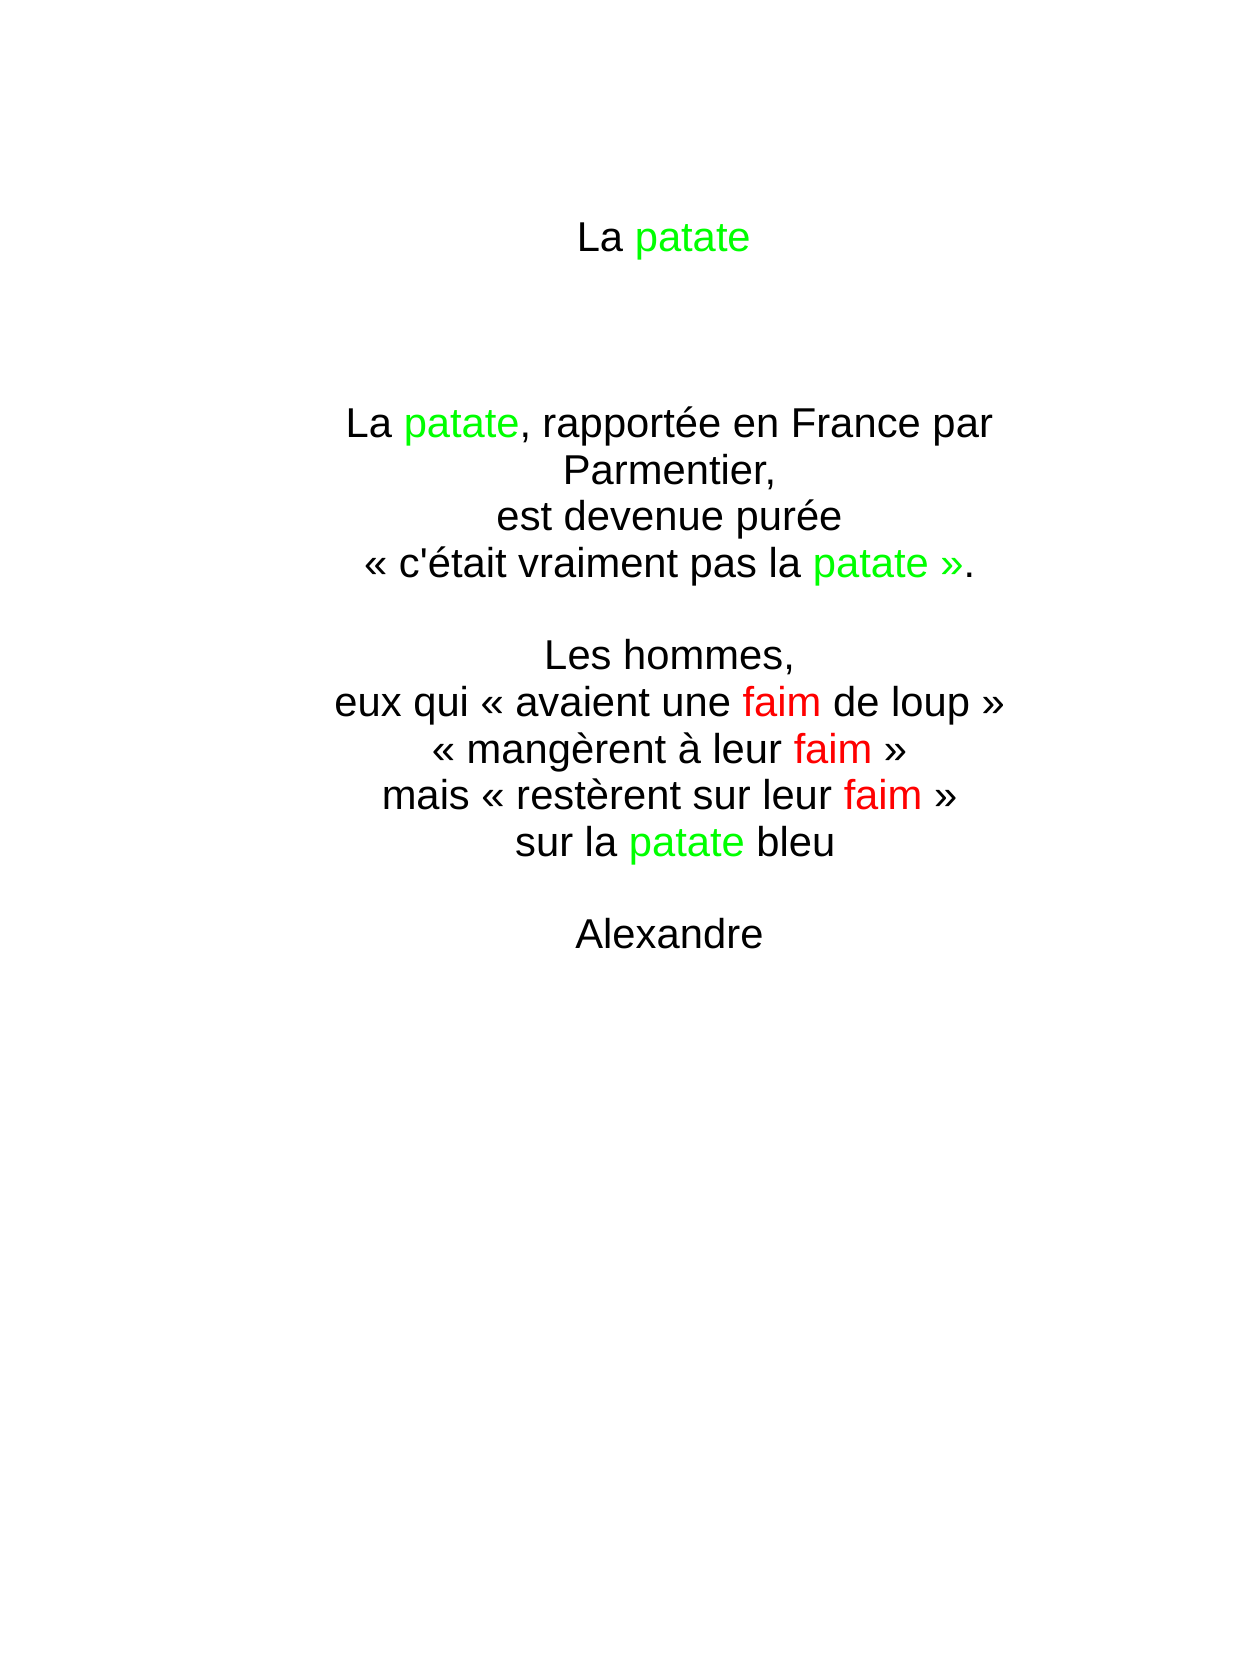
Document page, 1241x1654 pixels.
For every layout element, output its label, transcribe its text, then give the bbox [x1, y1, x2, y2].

text_box La patate La patate, rapportée en France par Parmentier, est devenue purée « c'était vraiment pas la patate ». Les hommes, eux qui « avaient une faim de loup » « mangèrent à leur faim » mais « restèrent sur leur faim » sur la patate bleu Alexandre [319, 206, 1034, 1213]
